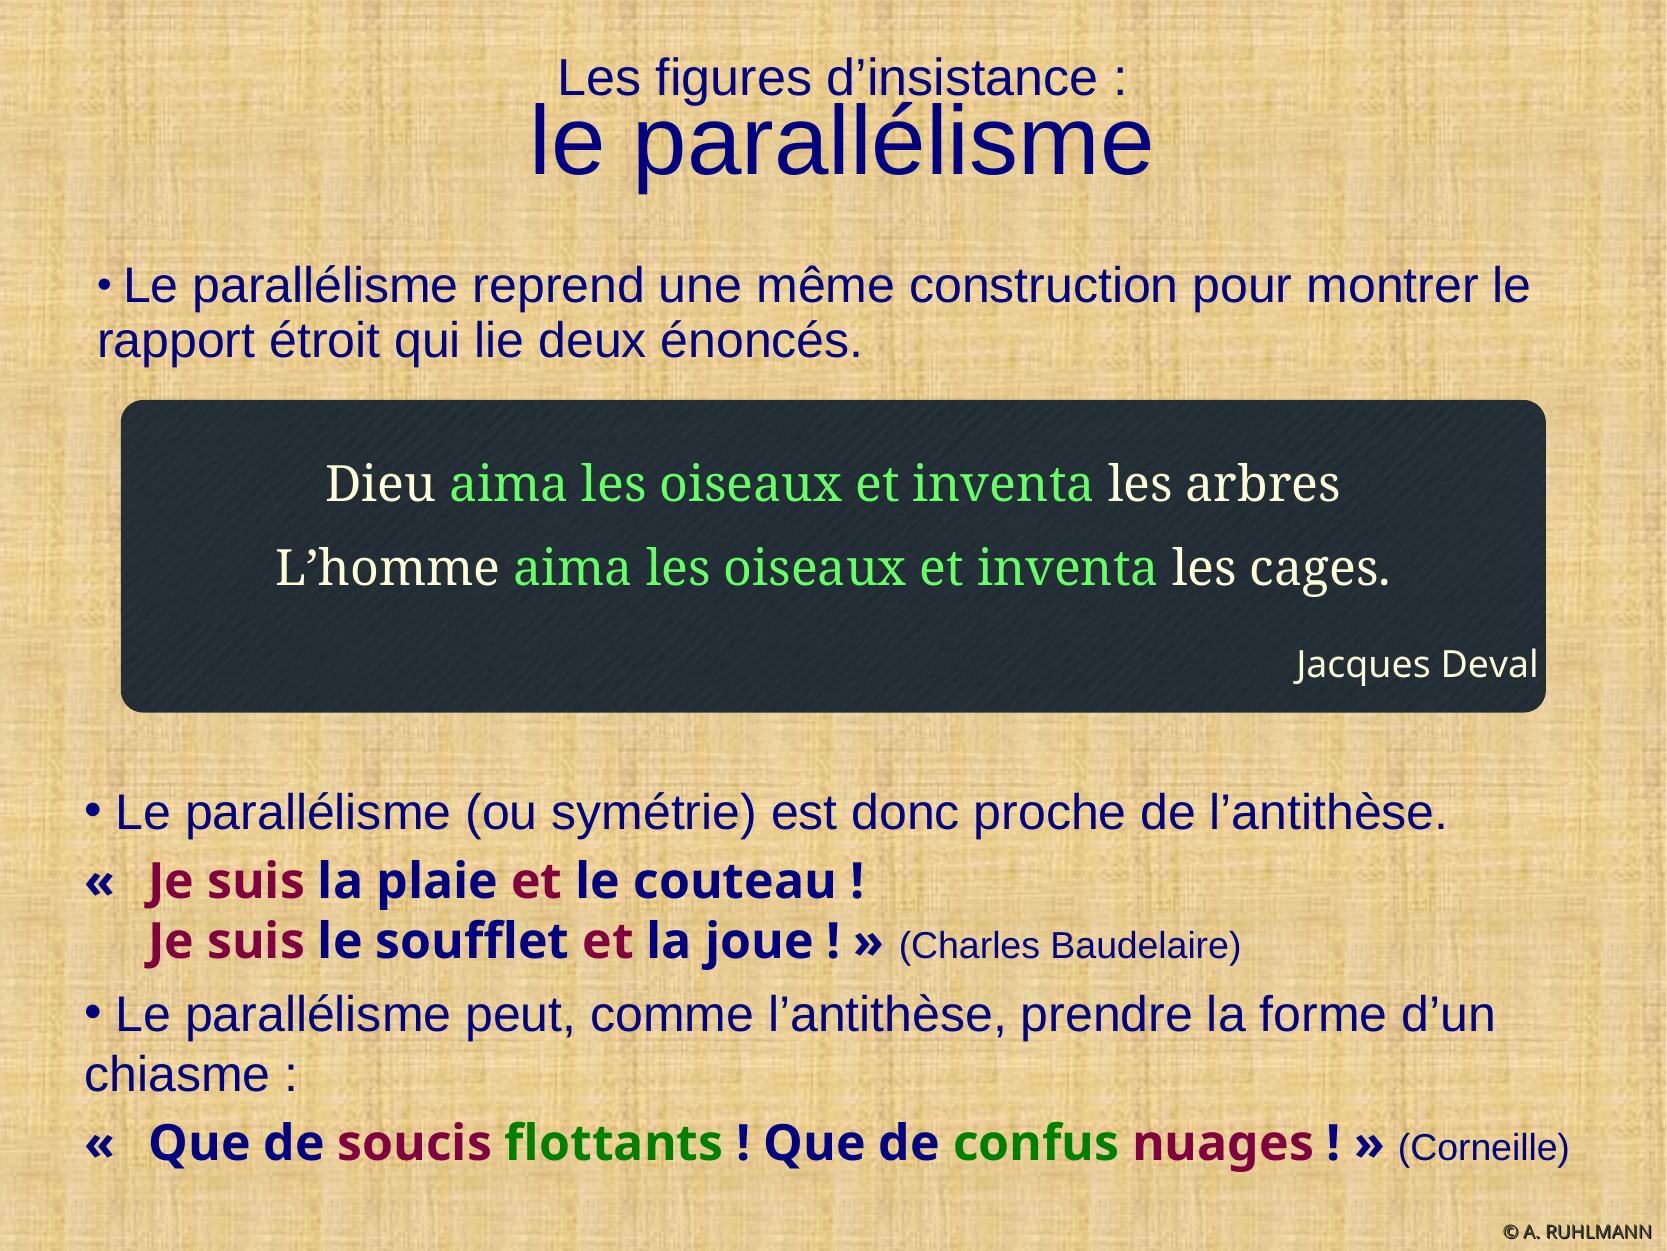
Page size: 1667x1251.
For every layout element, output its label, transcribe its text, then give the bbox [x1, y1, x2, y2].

text_box Dieu aima les oiseaux et inventa les arbres L’homme aima les oiseaux et inventa les cages. Jacques Deval [120, 399, 1546, 713]
text_box Le parallélisme (ou symétrie) est donc proche de l’antithèse. « Je suis la plaie et le couteau ! Je suis le soufflet et la joue ! » (Charles Baudelaire) Le parallélisme peut, comme l’antithèse, prendre la forme d’un chiasme : « Que de soucis flottants ! Que de confus nuages ! » (Corneille) [37, 762, 1638, 1188]
picture [0, 0, 1667, 1251]
text_box © A. RUHLMANN [1412, 1212, 1667, 1251]
list Le parallélisme reprend une même construction pour montrer le rapport étroit qui lie deux énoncés. [50, 237, 1613, 388]
title Les figures d’insistance : le parallélisme [112, 43, 1563, 207]
